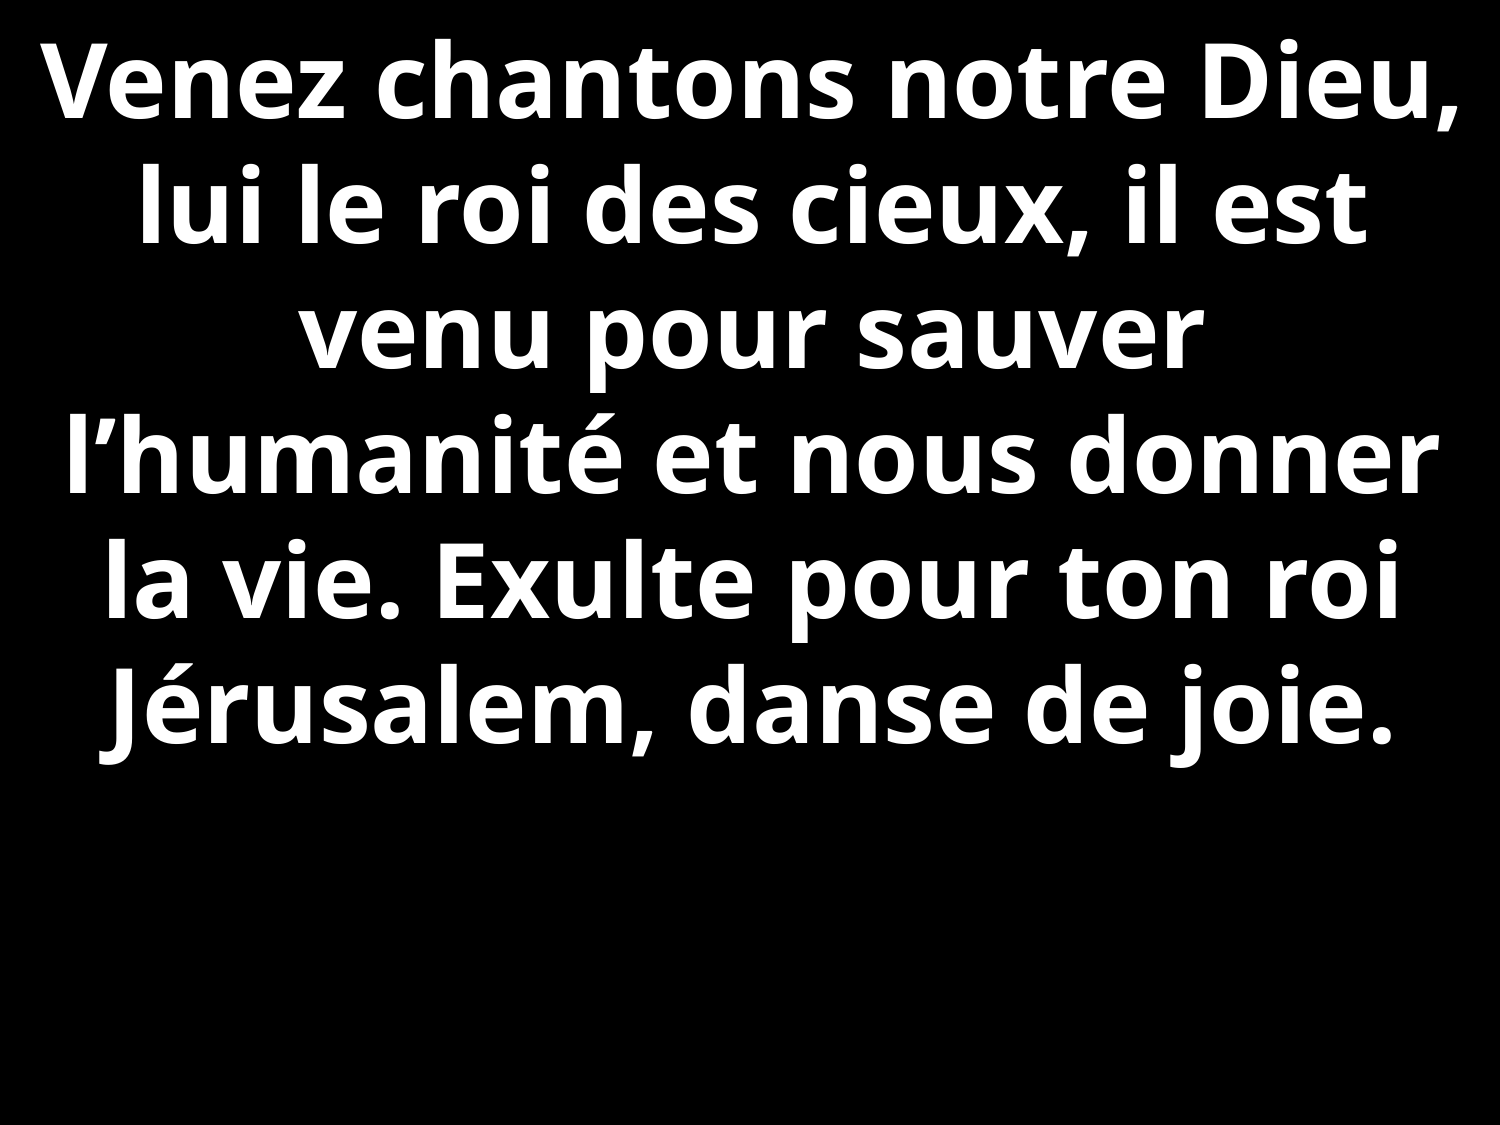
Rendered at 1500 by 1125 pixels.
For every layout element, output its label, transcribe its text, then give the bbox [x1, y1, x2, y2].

list Venez chantons notre Dieu, lui le roi des cieux, il est venu pour sauver l’humanité et nous donner la vie. Exulte pour ton roi Jérusalem, danse de joie. [5, 7, 1500, 1106]
